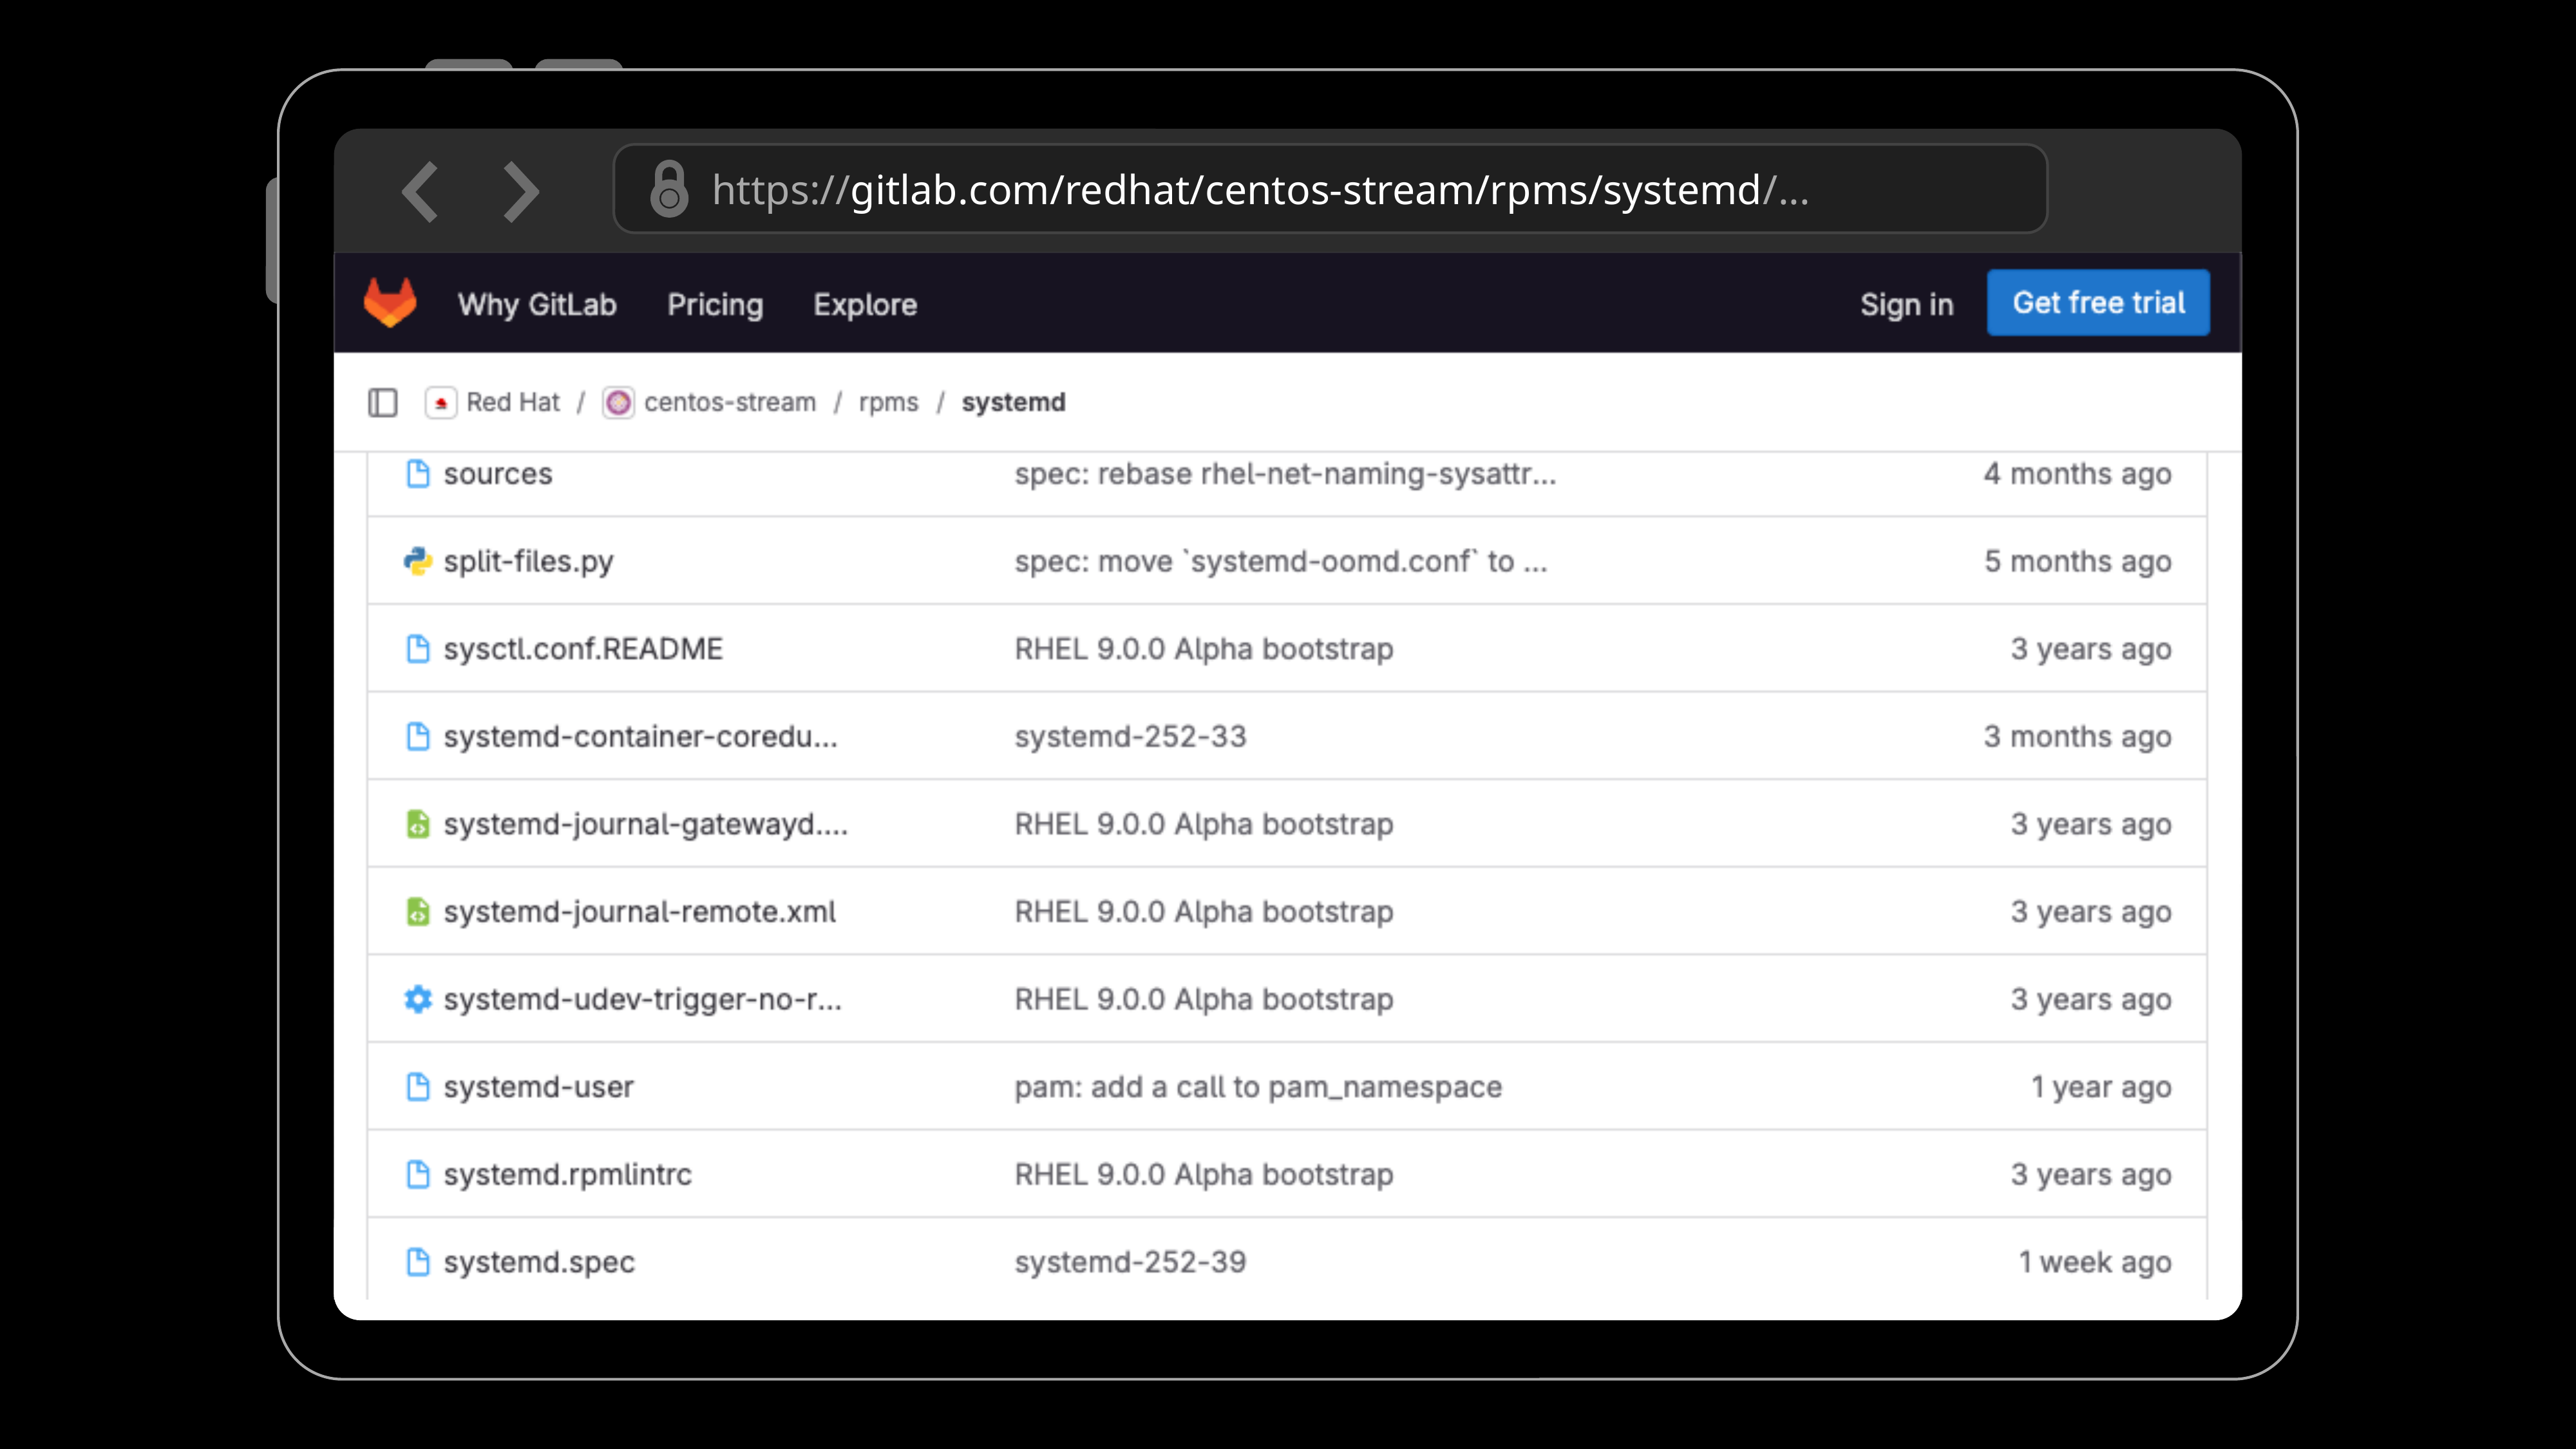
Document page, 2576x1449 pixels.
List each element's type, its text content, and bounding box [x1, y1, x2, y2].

text_box [265, 59, 2298, 1379]
text_box https://gitlab.com/redhat/centos-stream/rpms/systemd/... [706, 158, 1908, 218]
picture [334, 252, 2242, 1300]
